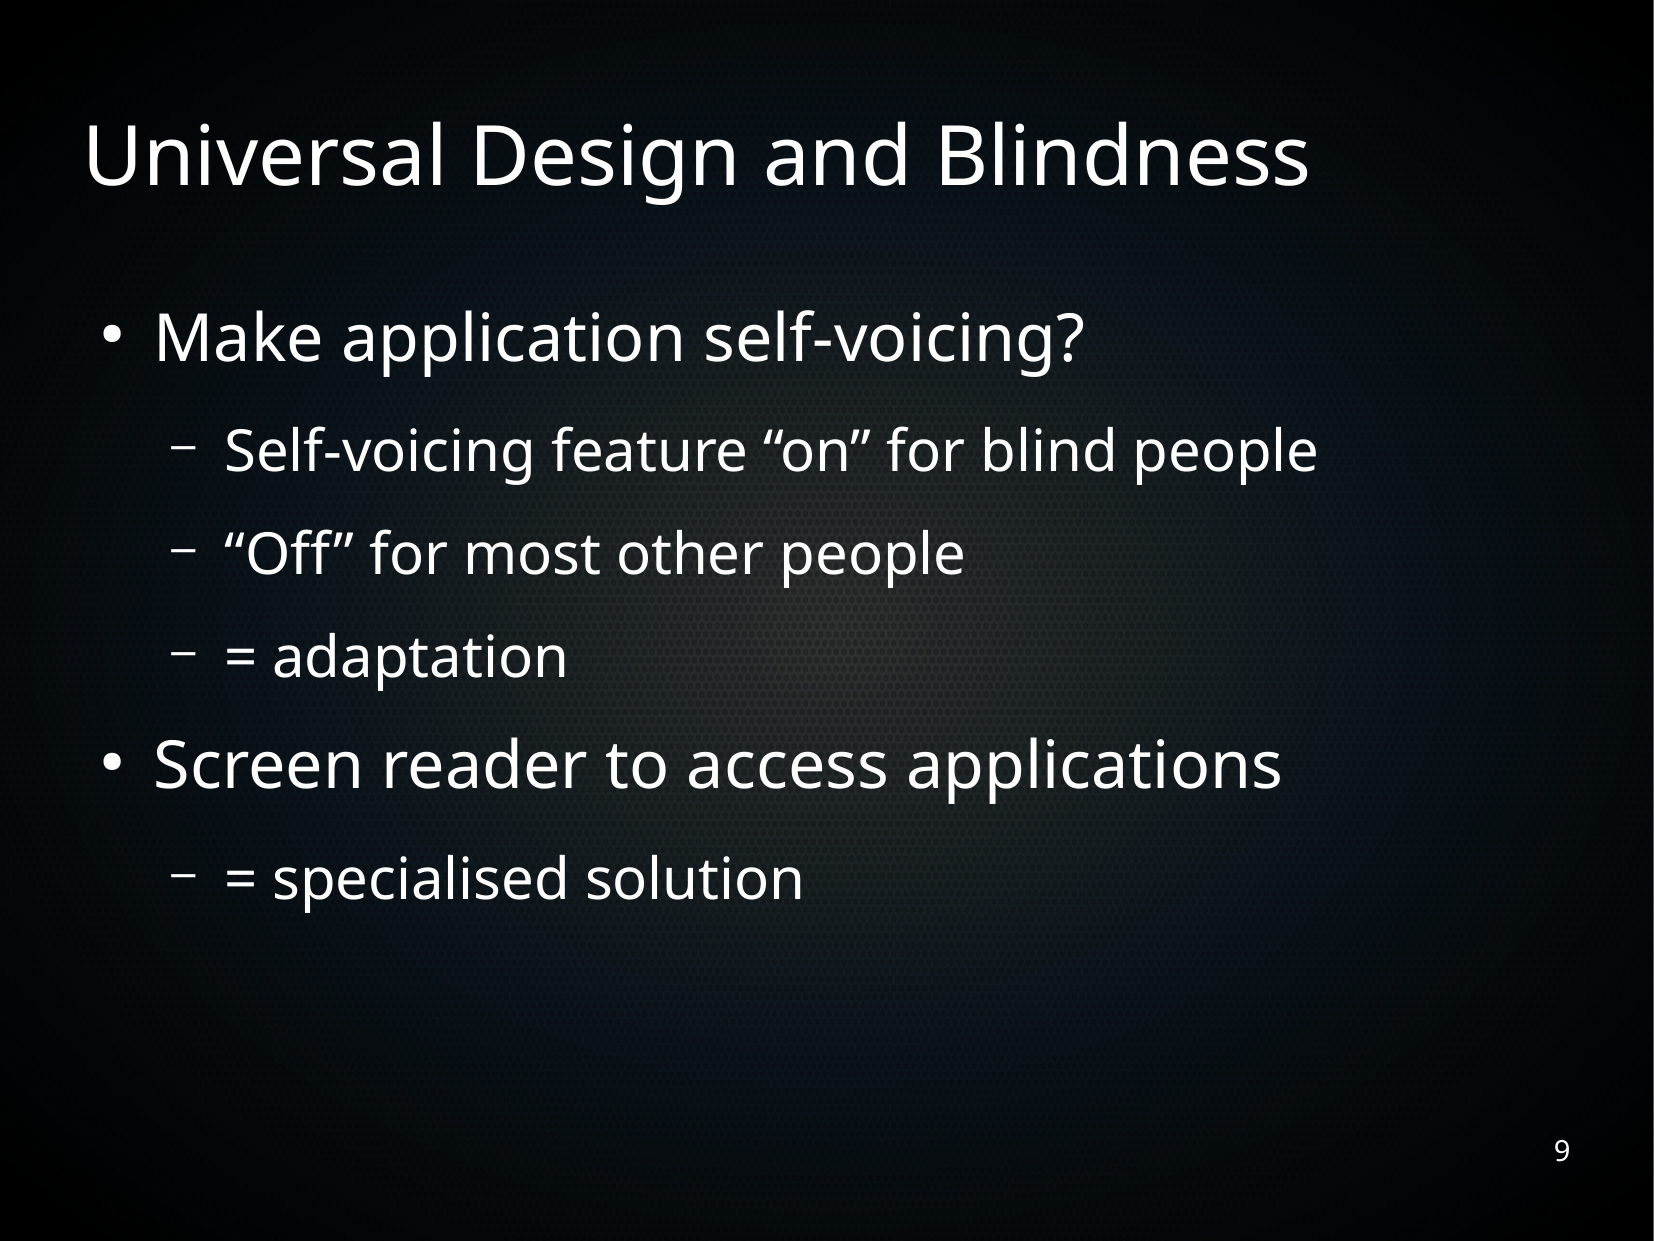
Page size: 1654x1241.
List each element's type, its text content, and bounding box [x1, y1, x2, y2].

list Make application self-voicing? Self-voicing feature “on” for blind people “Off” for most other people = adaptation Screen reader to access applications = specialised solution [82, 290, 1538, 1010]
picture [0, 0, 1654, 1241]
title Universal Design and Blindness [82, 49, 1571, 257]
